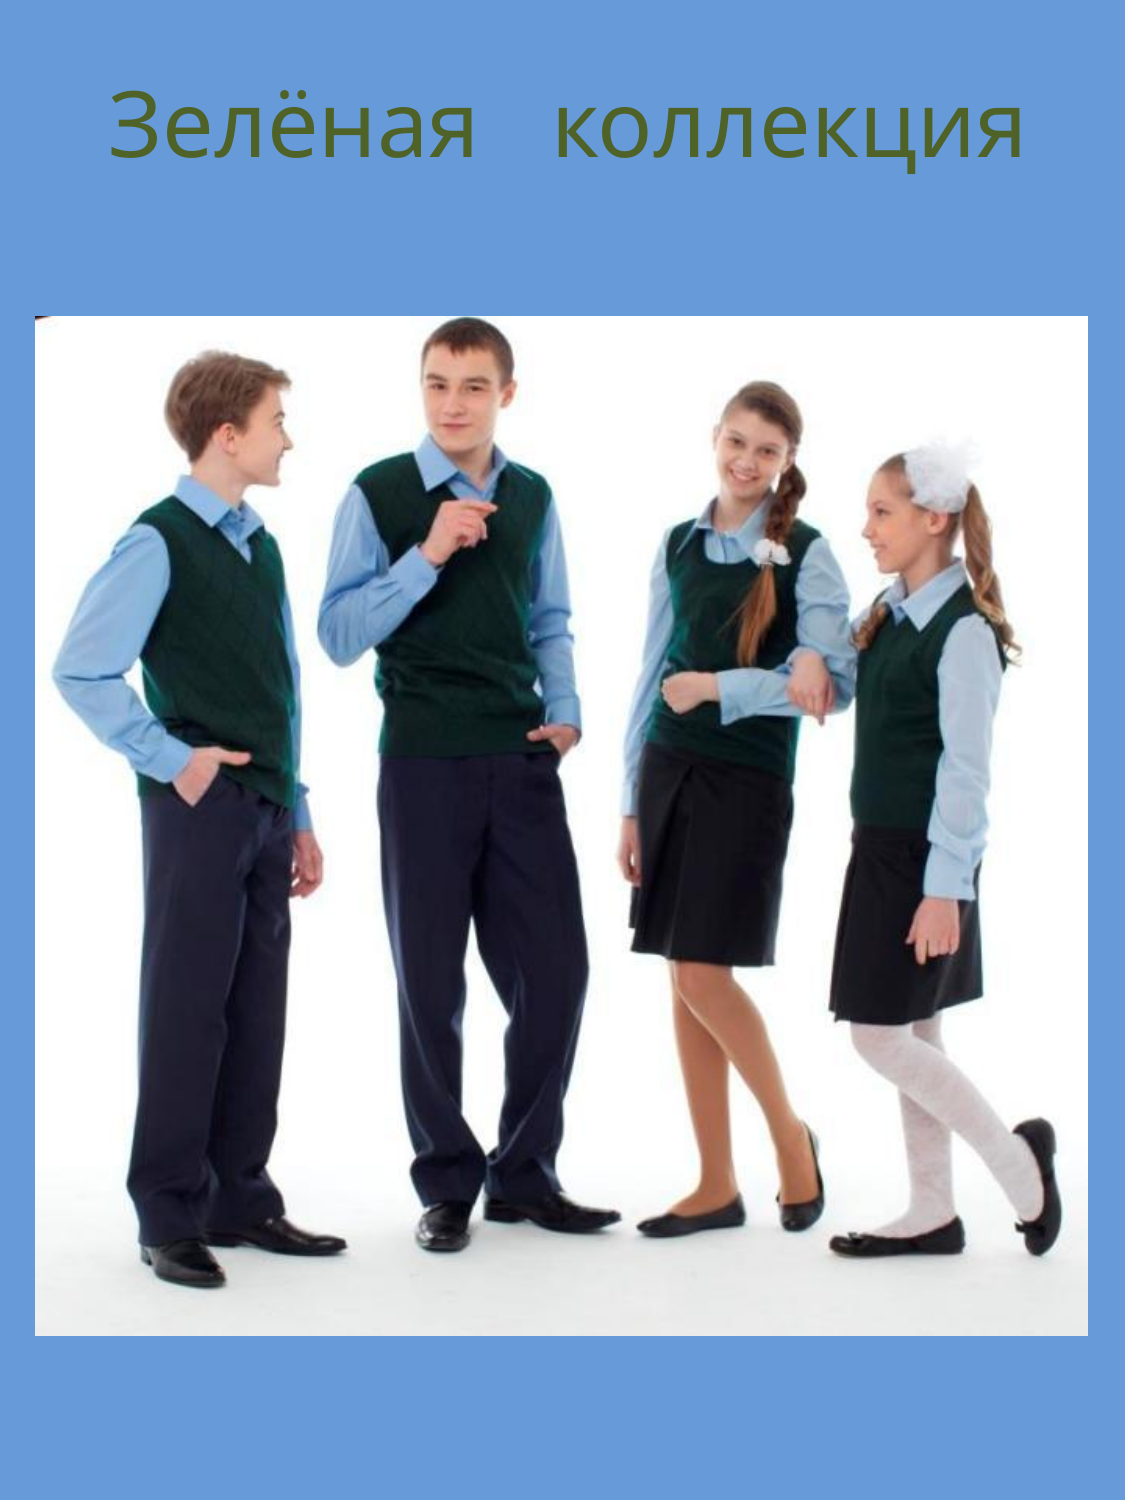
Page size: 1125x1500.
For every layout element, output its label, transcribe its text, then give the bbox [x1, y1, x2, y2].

text_box Зелёная коллекция [46, 58, 1090, 184]
picture [35, 316, 1088, 1336]
